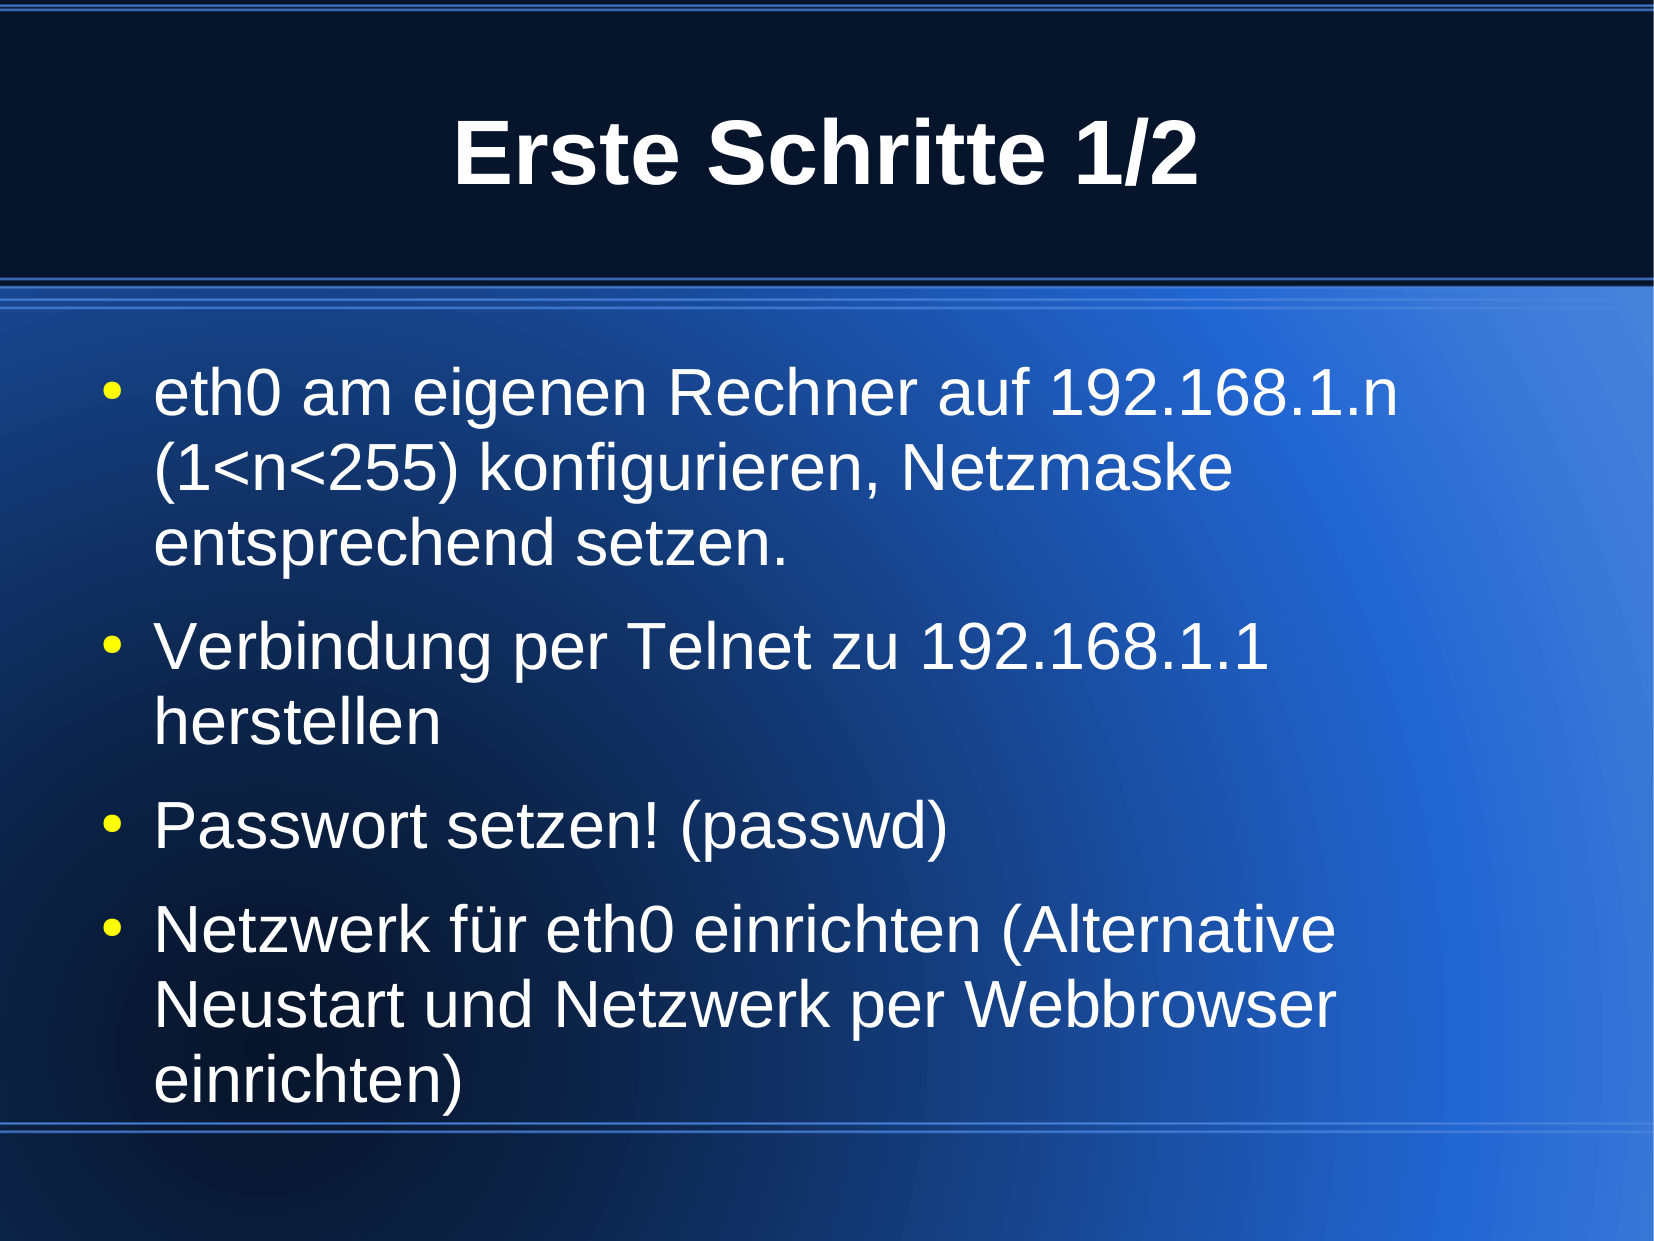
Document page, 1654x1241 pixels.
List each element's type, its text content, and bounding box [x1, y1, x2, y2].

title Erste Schritte 1/2 [82, 56, 1571, 250]
picture [0, 0, 1654, 1241]
list eth0 am eigenen Rechner auf 192.168.1.n (1<n<255) konfigurieren, Netzmaske entsprechend setzen. Verbindung per Telnet zu 192.168.1.1 herstellen Passwort setzen! (passwd) Netzwerk für eth0 einrichten (Alternative Neustart und Netzwerk per Webbrowser einrichten) [82, 355, 1571, 1159]
